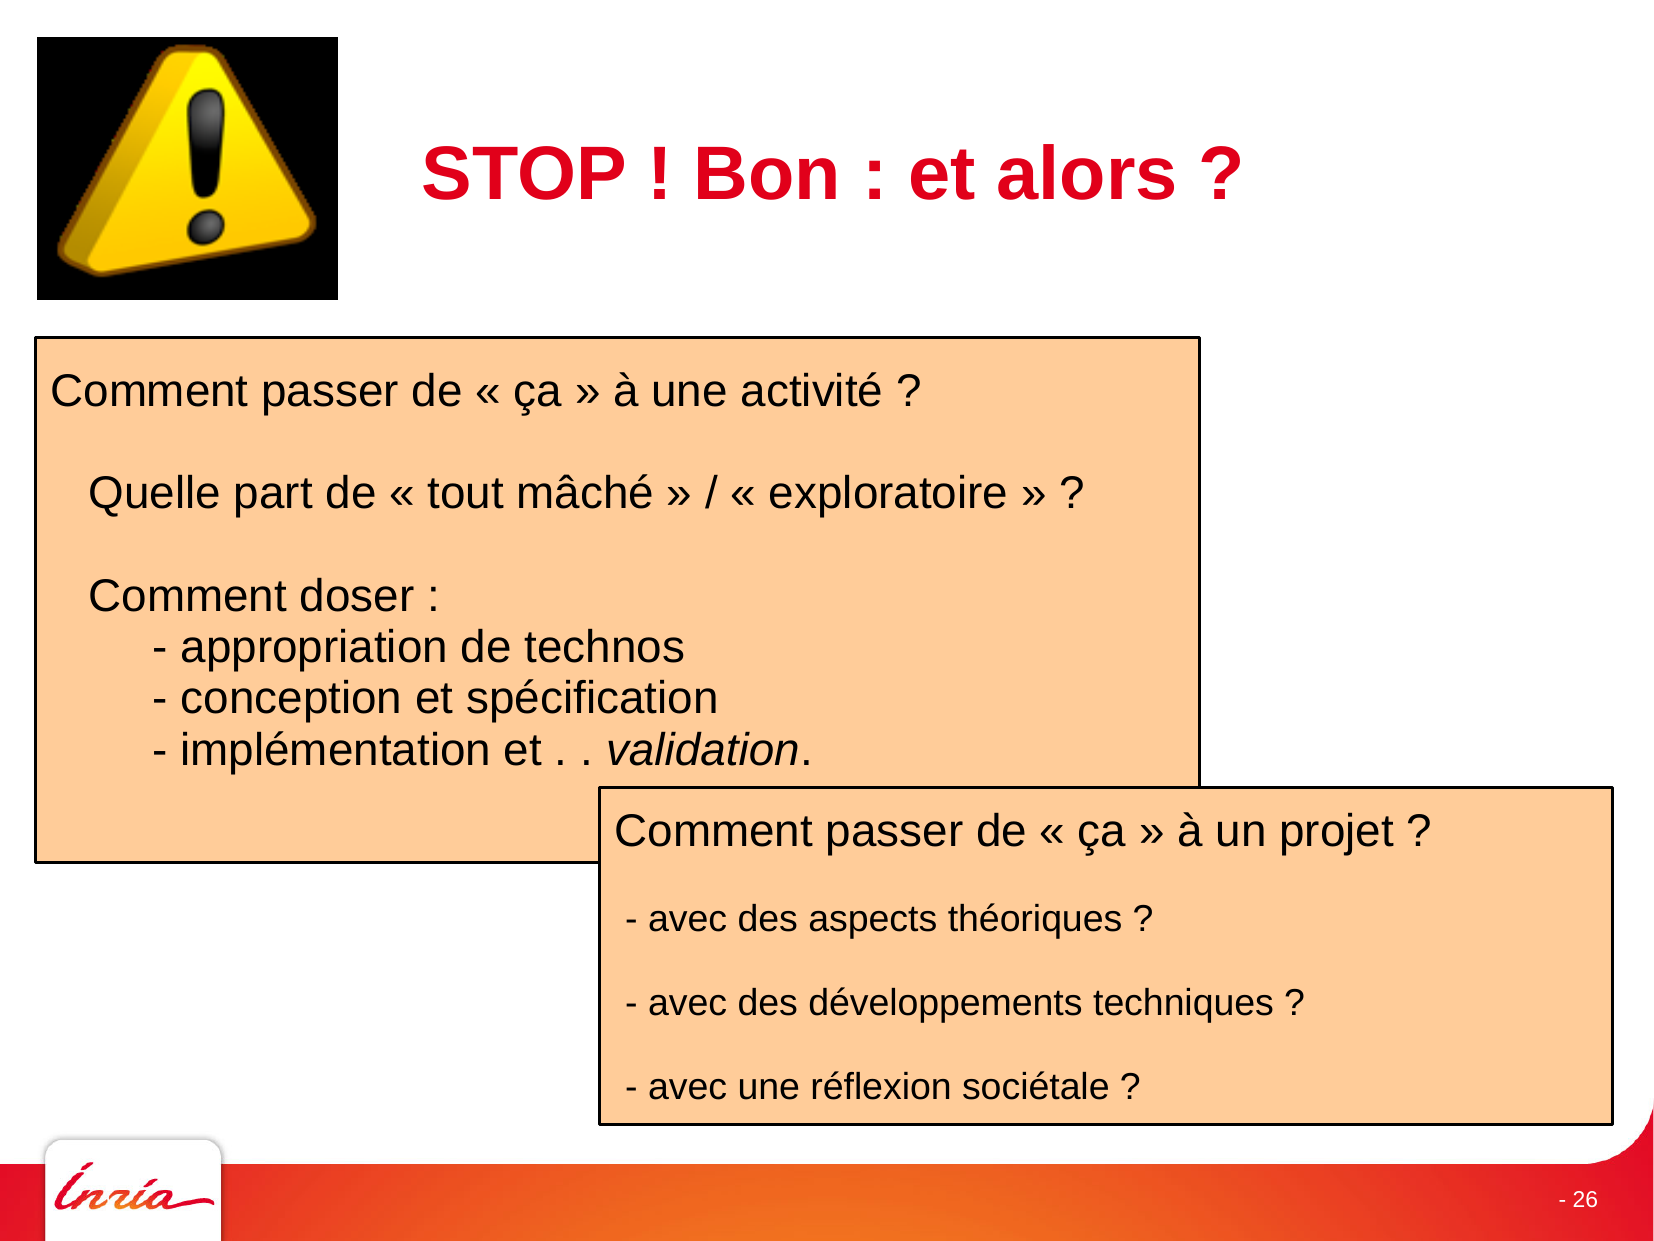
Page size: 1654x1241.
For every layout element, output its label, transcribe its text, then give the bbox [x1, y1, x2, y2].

title STOP ! Bon : et alors ? [338, 75, 1544, 263]
text_box Comment passer de « ça » à un projet ? - avec des aspects théoriques ? - avec des développements techniques ? - avec une réflexion sociétale ? [599, 787, 1613, 1125]
text_box Comment passer de « ça » à une activité ? Quelle part de « tout mâché » / « exploratoire » ? Comment doser : - appropriation de technos - conception et spécification - implémentation et . . validation. [35, 337, 1200, 863]
slide_number - <number> [1558, 1173, 1654, 1223]
picture [0, 0, 1654, 1241]
